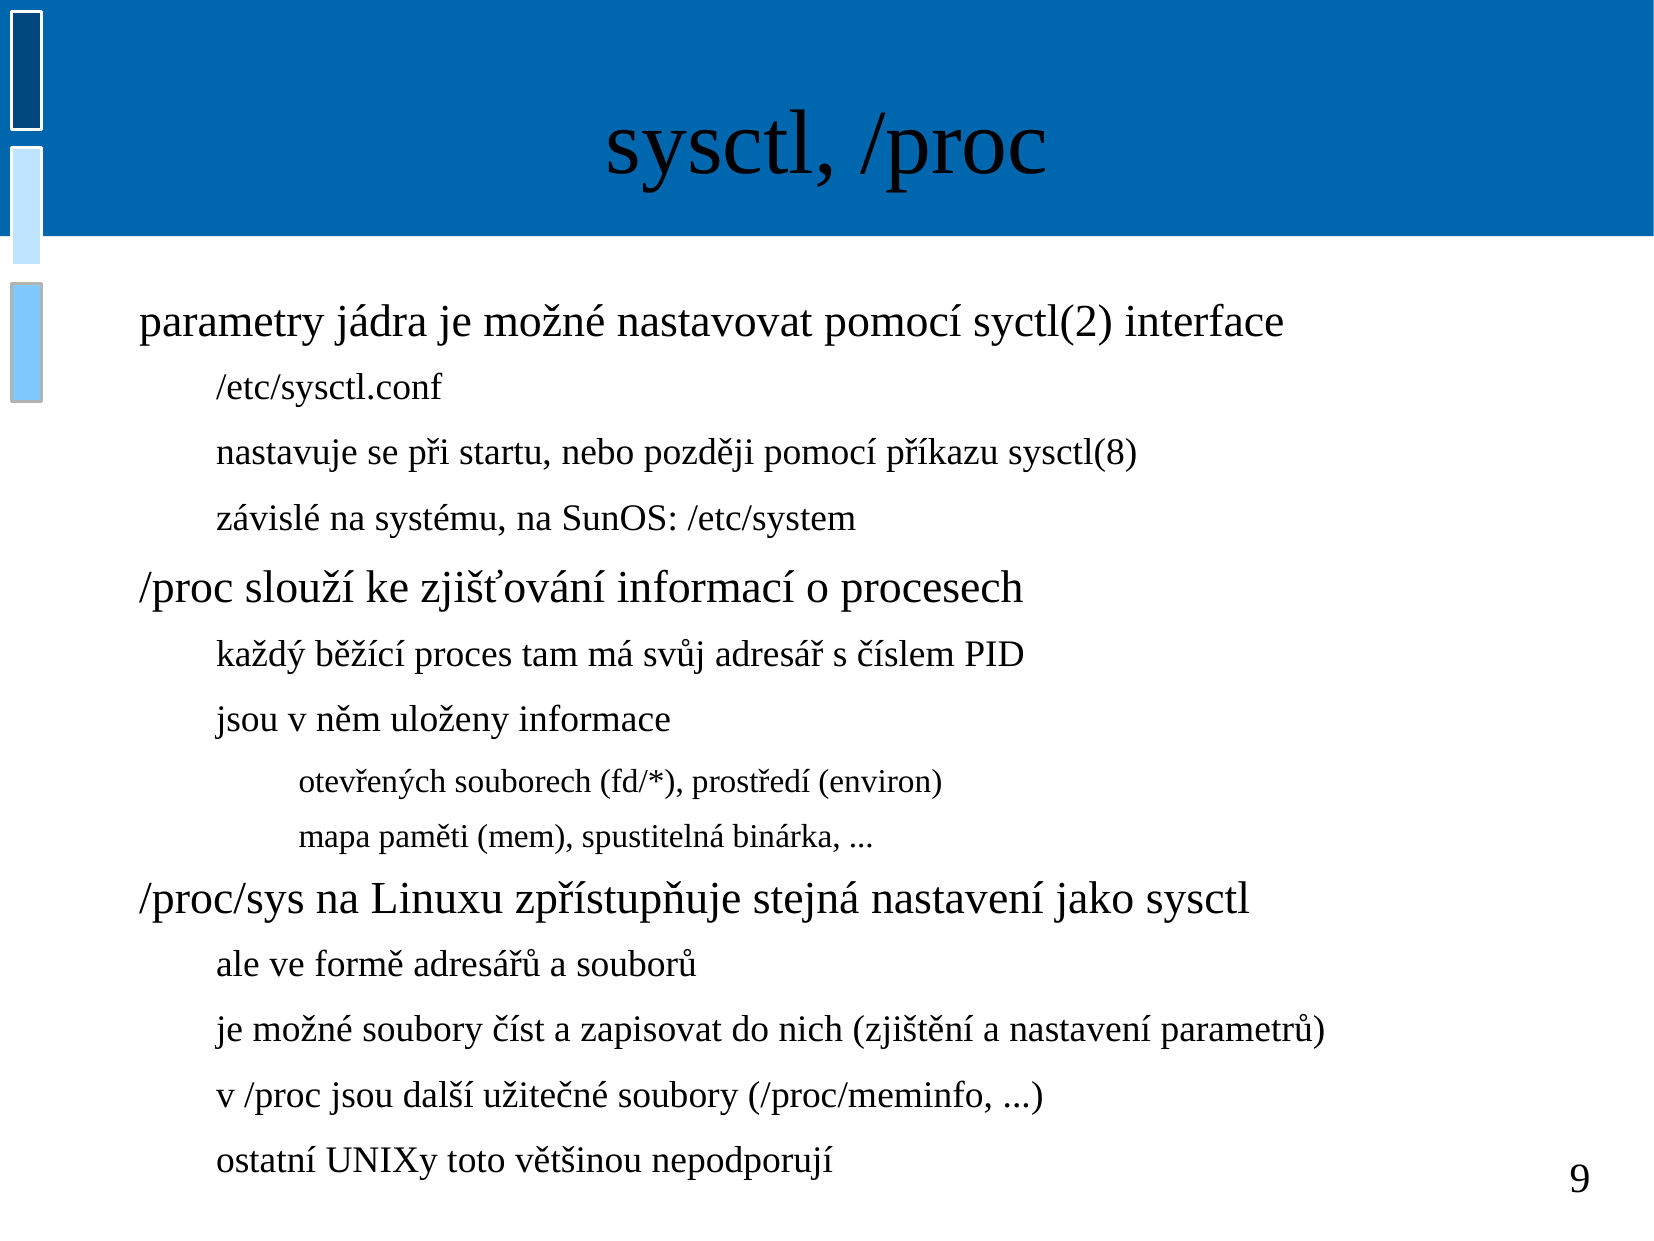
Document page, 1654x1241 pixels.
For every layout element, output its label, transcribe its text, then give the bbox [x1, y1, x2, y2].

title sysctl, /proc [121, 49, 1534, 237]
list parametry jádra je možné nastavovat pomocí syctl(2) interface /etc/sysctl.conf nastavuje se při startu, nebo později pomocí příkazu sysctl(8) závislé na systému, na SunOS: /etc/system /proc slouží ke zjišťování informací o procesech každý běžící proces tam má svůj adresář s číslem PID jsou v něm uloženy informace otevřených souborech (fd/*), prostředí (environ) mapa paměti (mem), spustitelná binárka, ... /proc/sys na Linuxu zpřístupňuje stejná nastavení jako sysctl ale ve formě adresářů a souborů je možné soubory číst a zapisovat do nich (zjištění a nastavení parametrů) v /proc jsou další užitečné soubory (/proc/meminfo, ...) ostatní UNIXy toto většinou nepodporují [121, 295, 1534, 1181]
